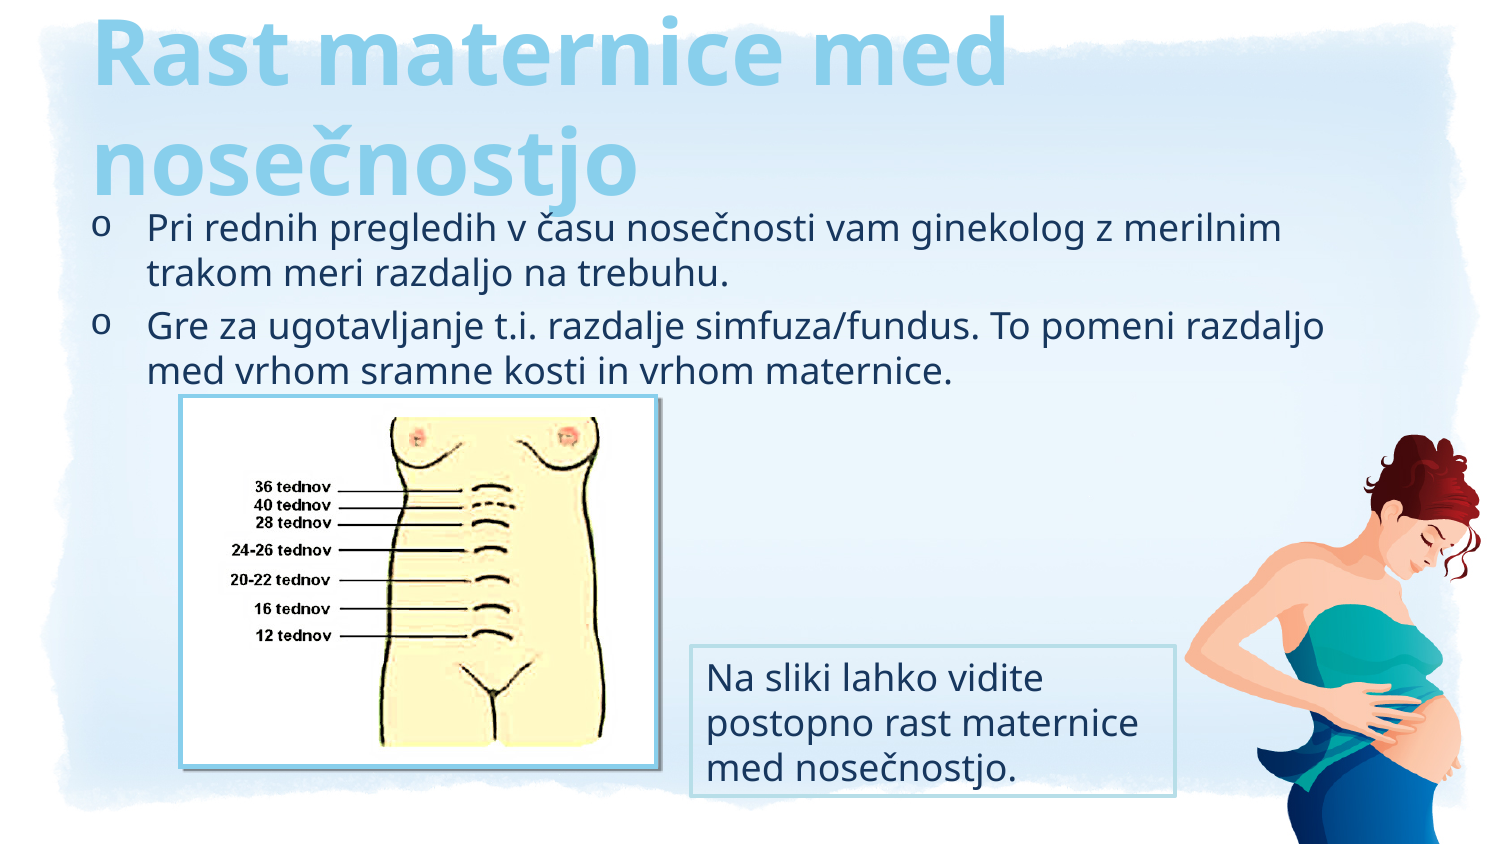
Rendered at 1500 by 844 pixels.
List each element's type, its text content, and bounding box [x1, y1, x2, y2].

picture [0, 0, 1500, 844]
text_box Na sliki lahko vidite postopno rast maternice med nosečnostjo. [690, 646, 1176, 797]
title Rast maternice med nosečnostjo [75, 33, 1425, 175]
list Pri rednih pregledih v času nosečnosti vam ginekolog z merilnim trakom meri razdaljo na trebuhu. Gre za ugotavljanje t.i. razdalje simfuza/fundus. To pomeni razdaljo med vrhom sramne kosti in vrhom maternice. [75, 196, 1425, 754]
